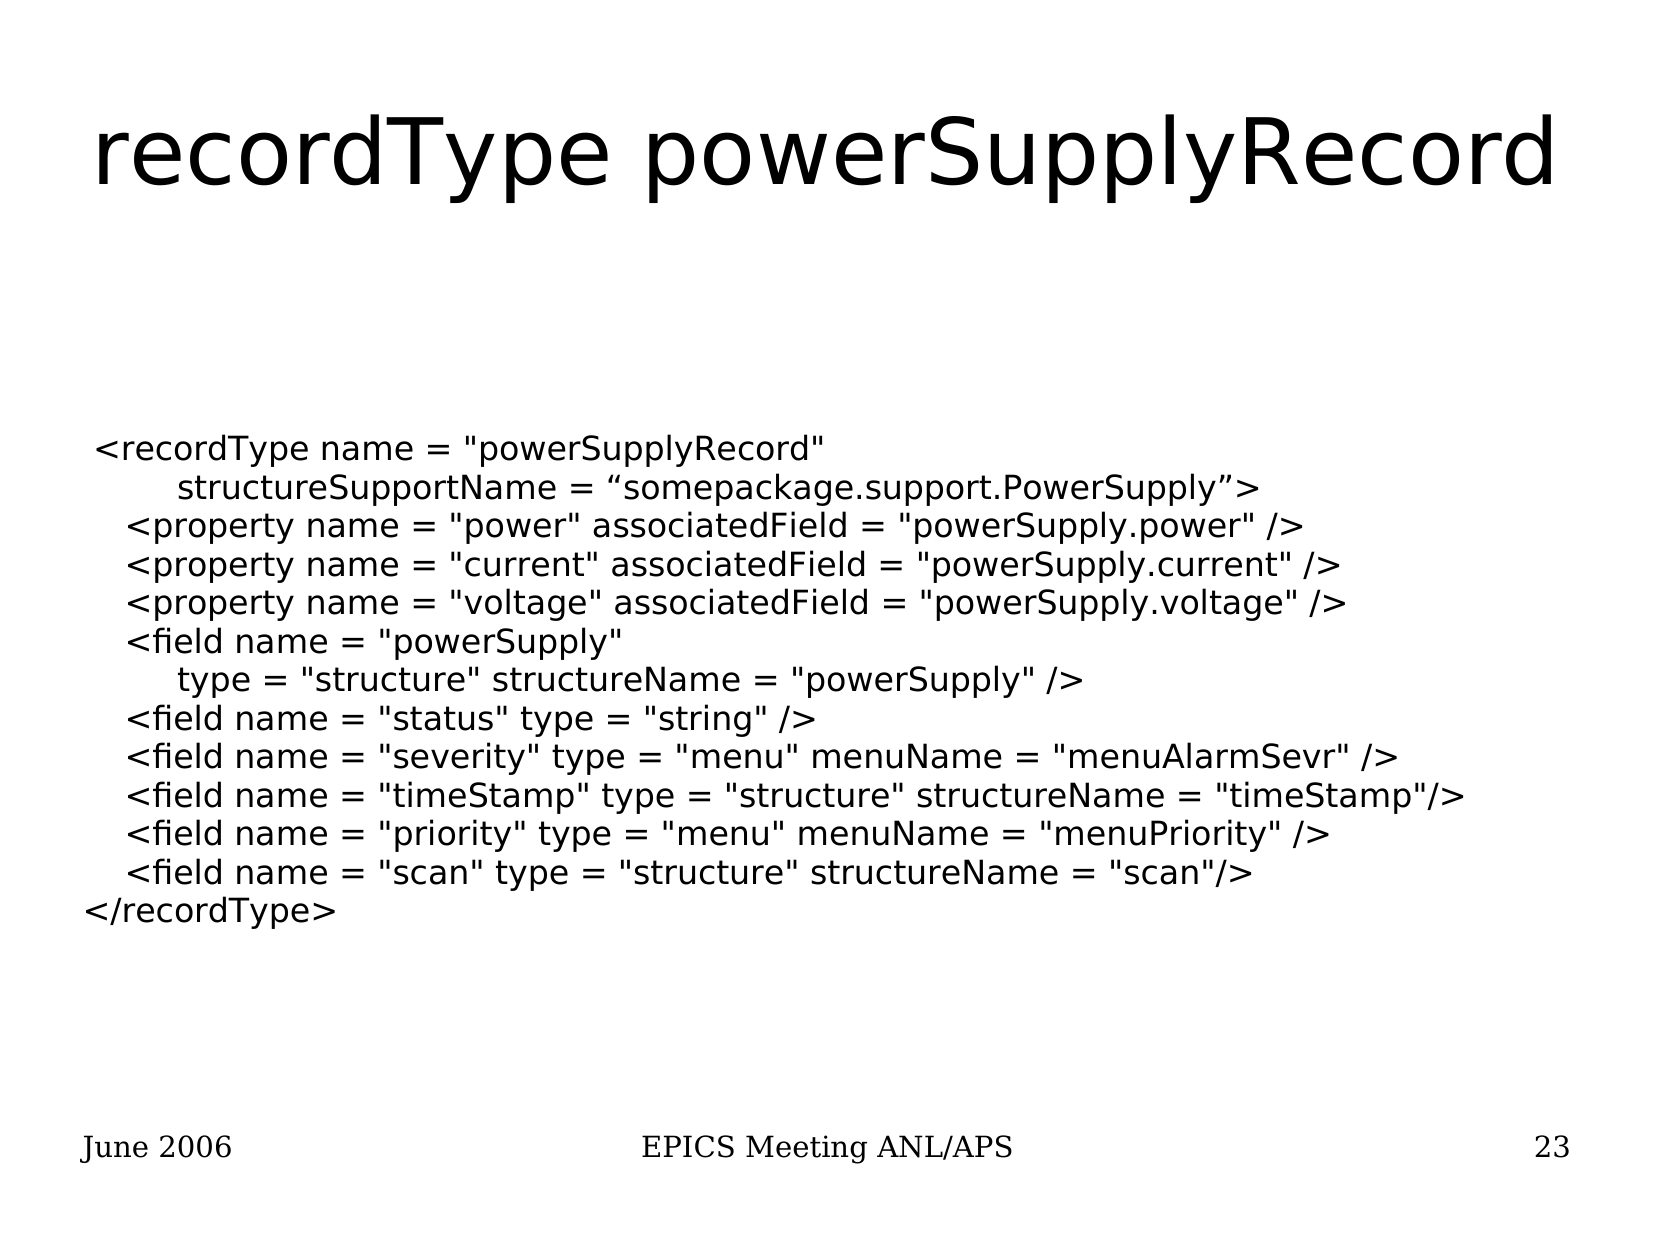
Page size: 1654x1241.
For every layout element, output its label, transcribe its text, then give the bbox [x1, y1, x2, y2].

title recordType powerSupplyRecord [82, 49, 1571, 257]
subtitle <recordType name = "powerSupplyRecord" structureSupportName = “somepackage.support.PowerSupply”> <property name = "power" associatedField = "powerSupply.power" /> <property name = "current" associatedField = "powerSupply.current" /> <property name = "voltage" associatedField = "powerSupply.voltage" /> <field name = "powerSupply" type = "structure" structureName = "powerSupply" /> <field name = "status" type = "string" /> <field name = "severity" type = "menu" menuName = "menuAlarmSevr" /> <field name = "timeStamp" type = "structure" structureName = "timeStamp"/> <field name = "priority" type = "menu" menuName = "menuPriority" /> <field name = "scan" type = "structure" structureName = "scan"/> </recordType> [82, 297, 1571, 1102]
